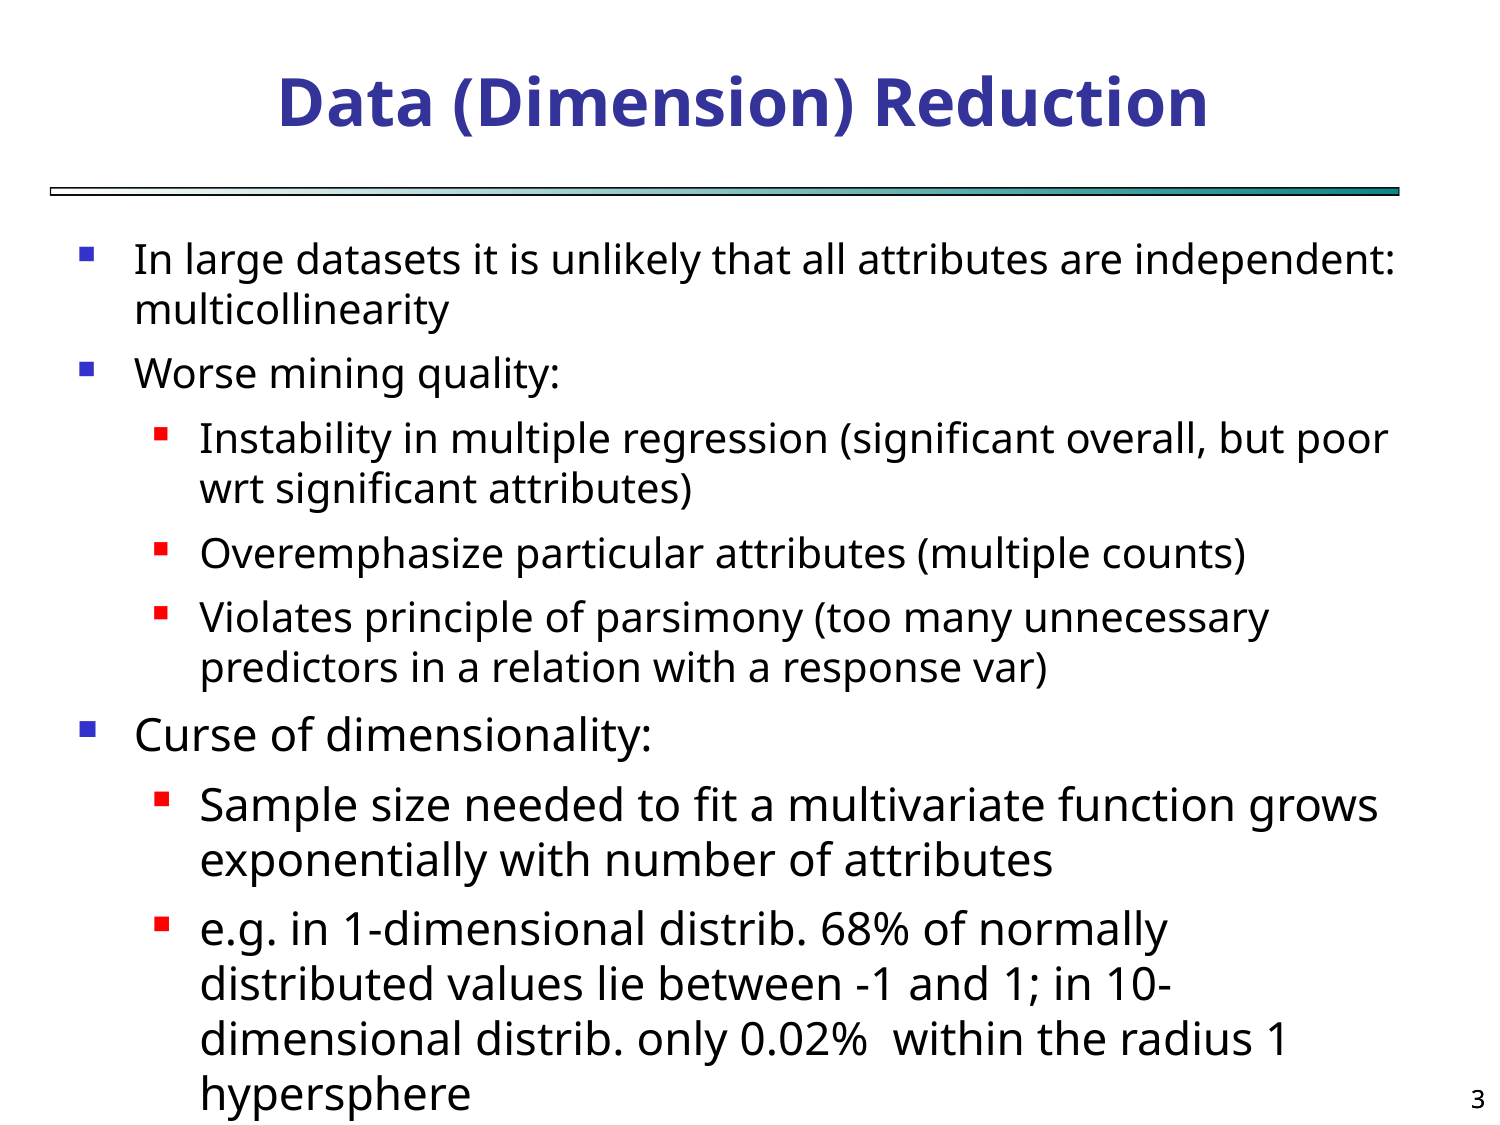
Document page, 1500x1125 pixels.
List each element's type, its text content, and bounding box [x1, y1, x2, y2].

list In large datasets it is unlikely that all attributes are independent: multicollinearity Worse mining quality: Instability in multiple regression (significant overall, but poor wrt significant attributes) Overemphasize particular attributes (multiple counts) Violates principle of parsimony (too many unnecessary predictors in a relation with a response var) Curse of dimensionality: Sample size needed to fit a multivariate function grows exponentially with number of attributes e.g. in 1-dimensional distrib. 68% of normally distributed values lie between -1 and 1; in 10-dimensional distrib. only 0.02% within the radius 1 hypersphere [62, 224, 1413, 1125]
text_box <number> [1413, 1062, 1500, 1125]
title Data (Dimension) Reduction [24, 49, 1463, 150]
